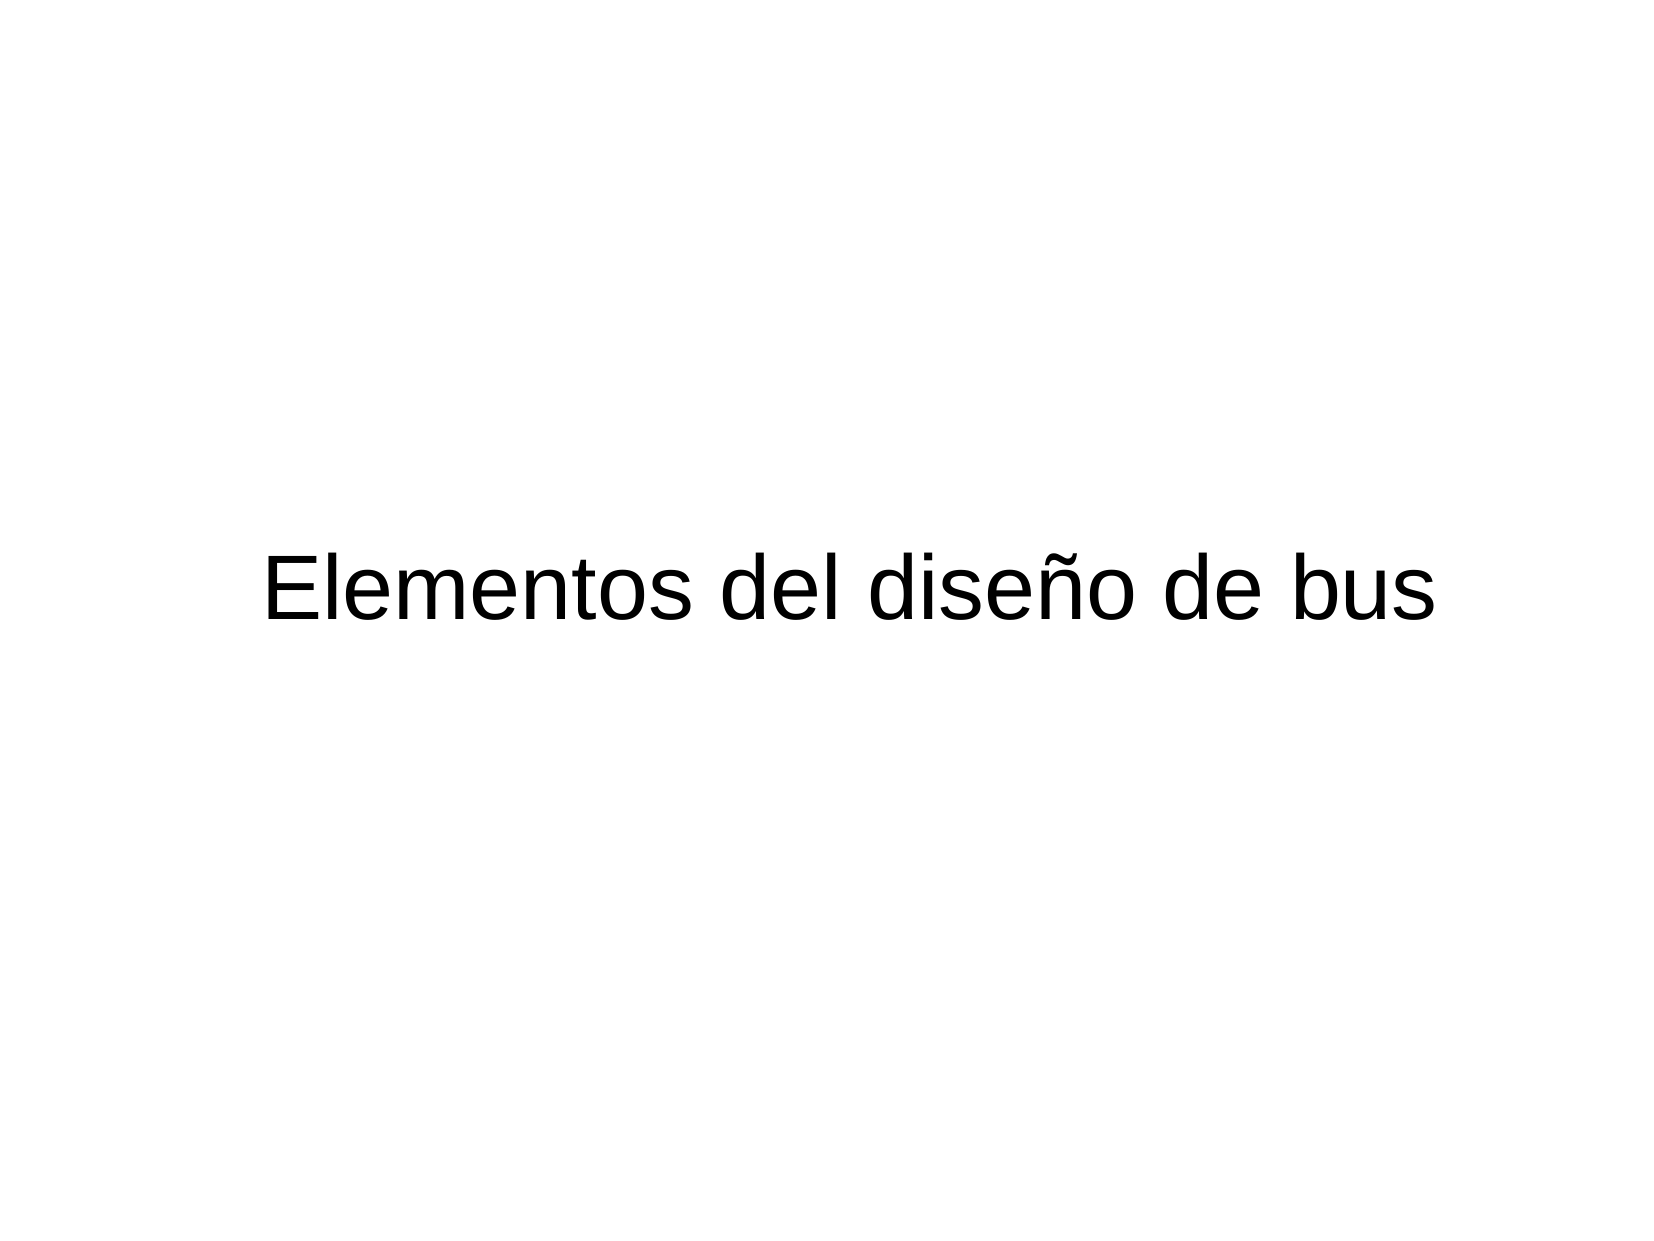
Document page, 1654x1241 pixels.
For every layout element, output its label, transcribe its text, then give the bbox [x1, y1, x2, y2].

title Elementos del diseño de bus [106, 484, 1595, 692]
